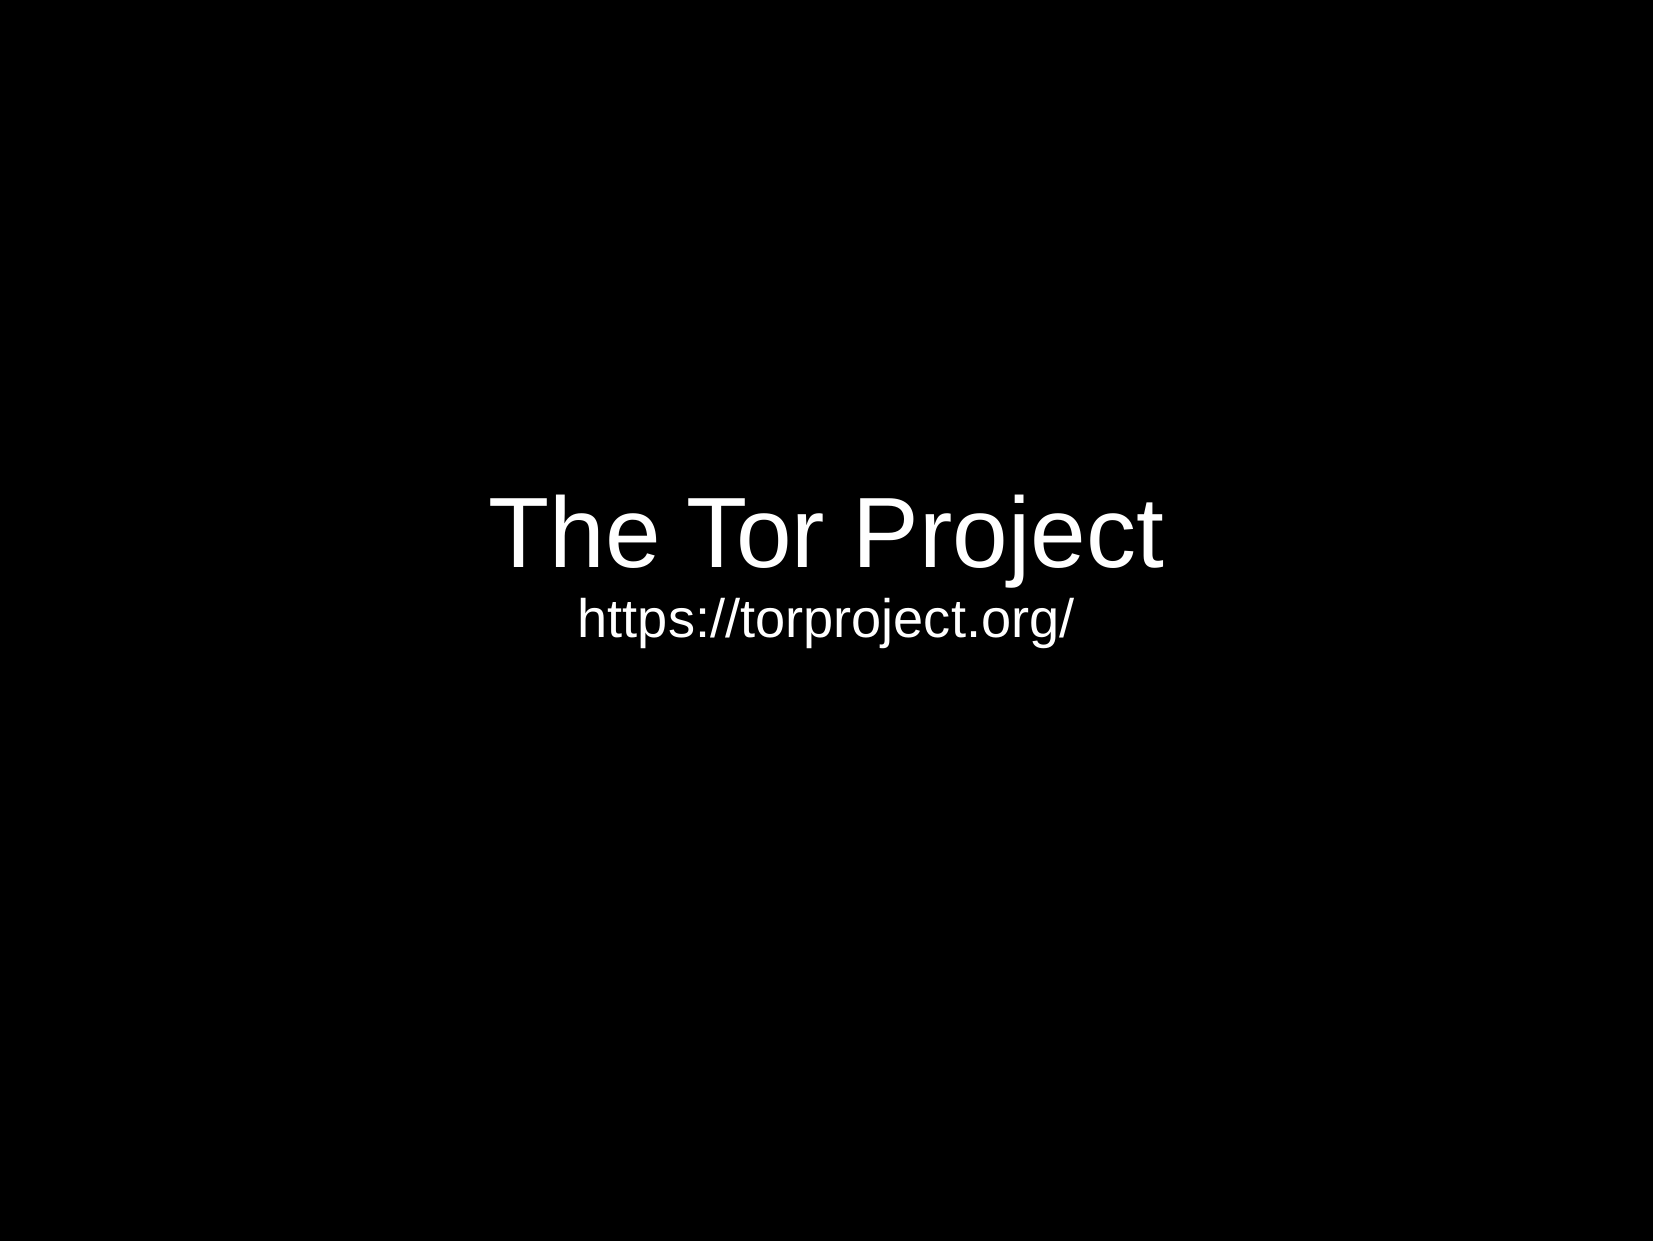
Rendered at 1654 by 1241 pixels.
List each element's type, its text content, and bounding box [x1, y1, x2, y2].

title The Tor Project https://torproject.org/ [82, 0, 1571, 650]
